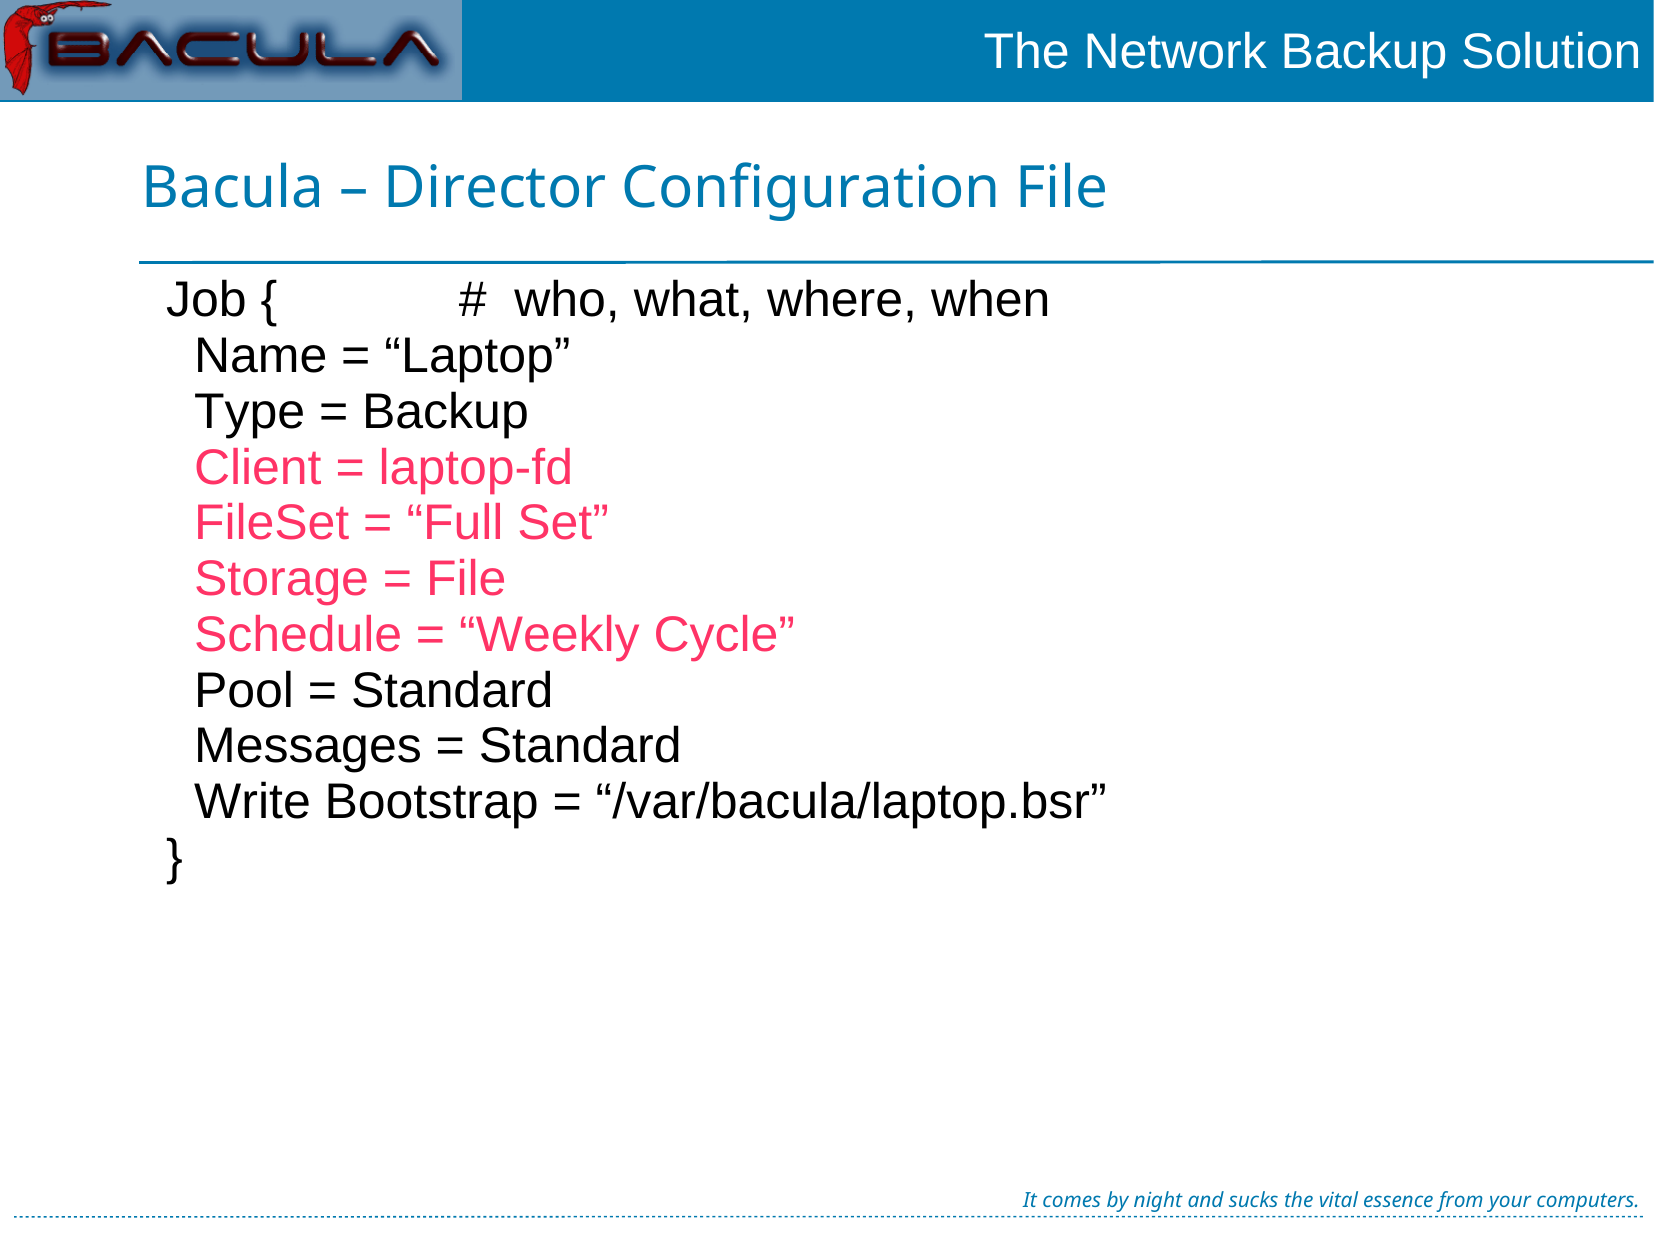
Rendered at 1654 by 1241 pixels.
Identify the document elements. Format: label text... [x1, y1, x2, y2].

title Bacula – Director Configuration File [141, 112, 1501, 226]
list Job { # who, what, where, when Name = “Laptop” Type = Backup Client = laptop-fd FileSet = “Full Set” Storage = File Schedule = “Weekly Cycle” Pool = Standard Messages = Standard Write Bootstrap = “/var/bacula/laptop.bsr” } [107, 271, 1501, 1089]
picture [0, 0, 461, 99]
